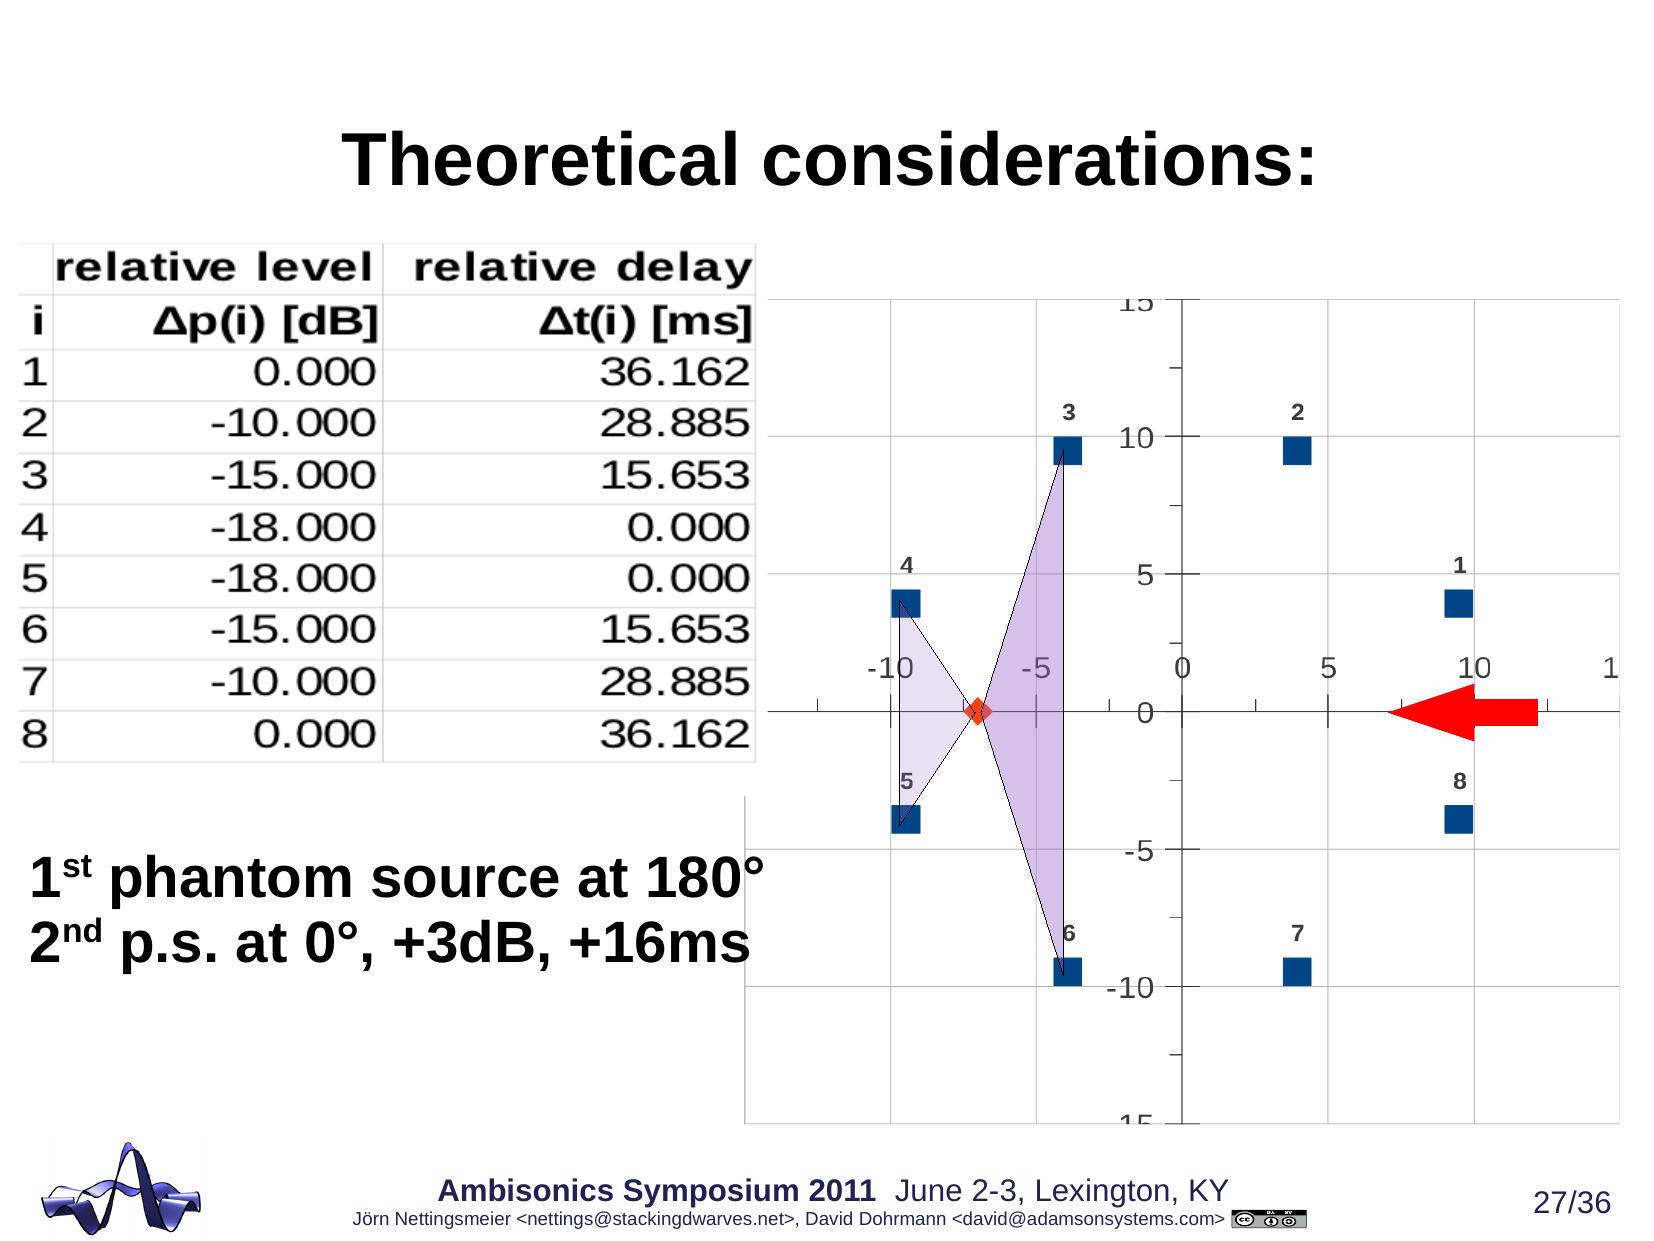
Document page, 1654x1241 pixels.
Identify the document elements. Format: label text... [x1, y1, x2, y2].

text_box [899, 600, 976, 826]
picture [37, 1163, 208, 1241]
text_box 1st phantom source at 180° 2nd p.s. at 0°, +3dB, +16ms [29, 787, 788, 1163]
title Theoretical considerations: [86, 55, 1576, 263]
text_box [980, 449, 1064, 976]
picture [18, 232, 1654, 1126]
